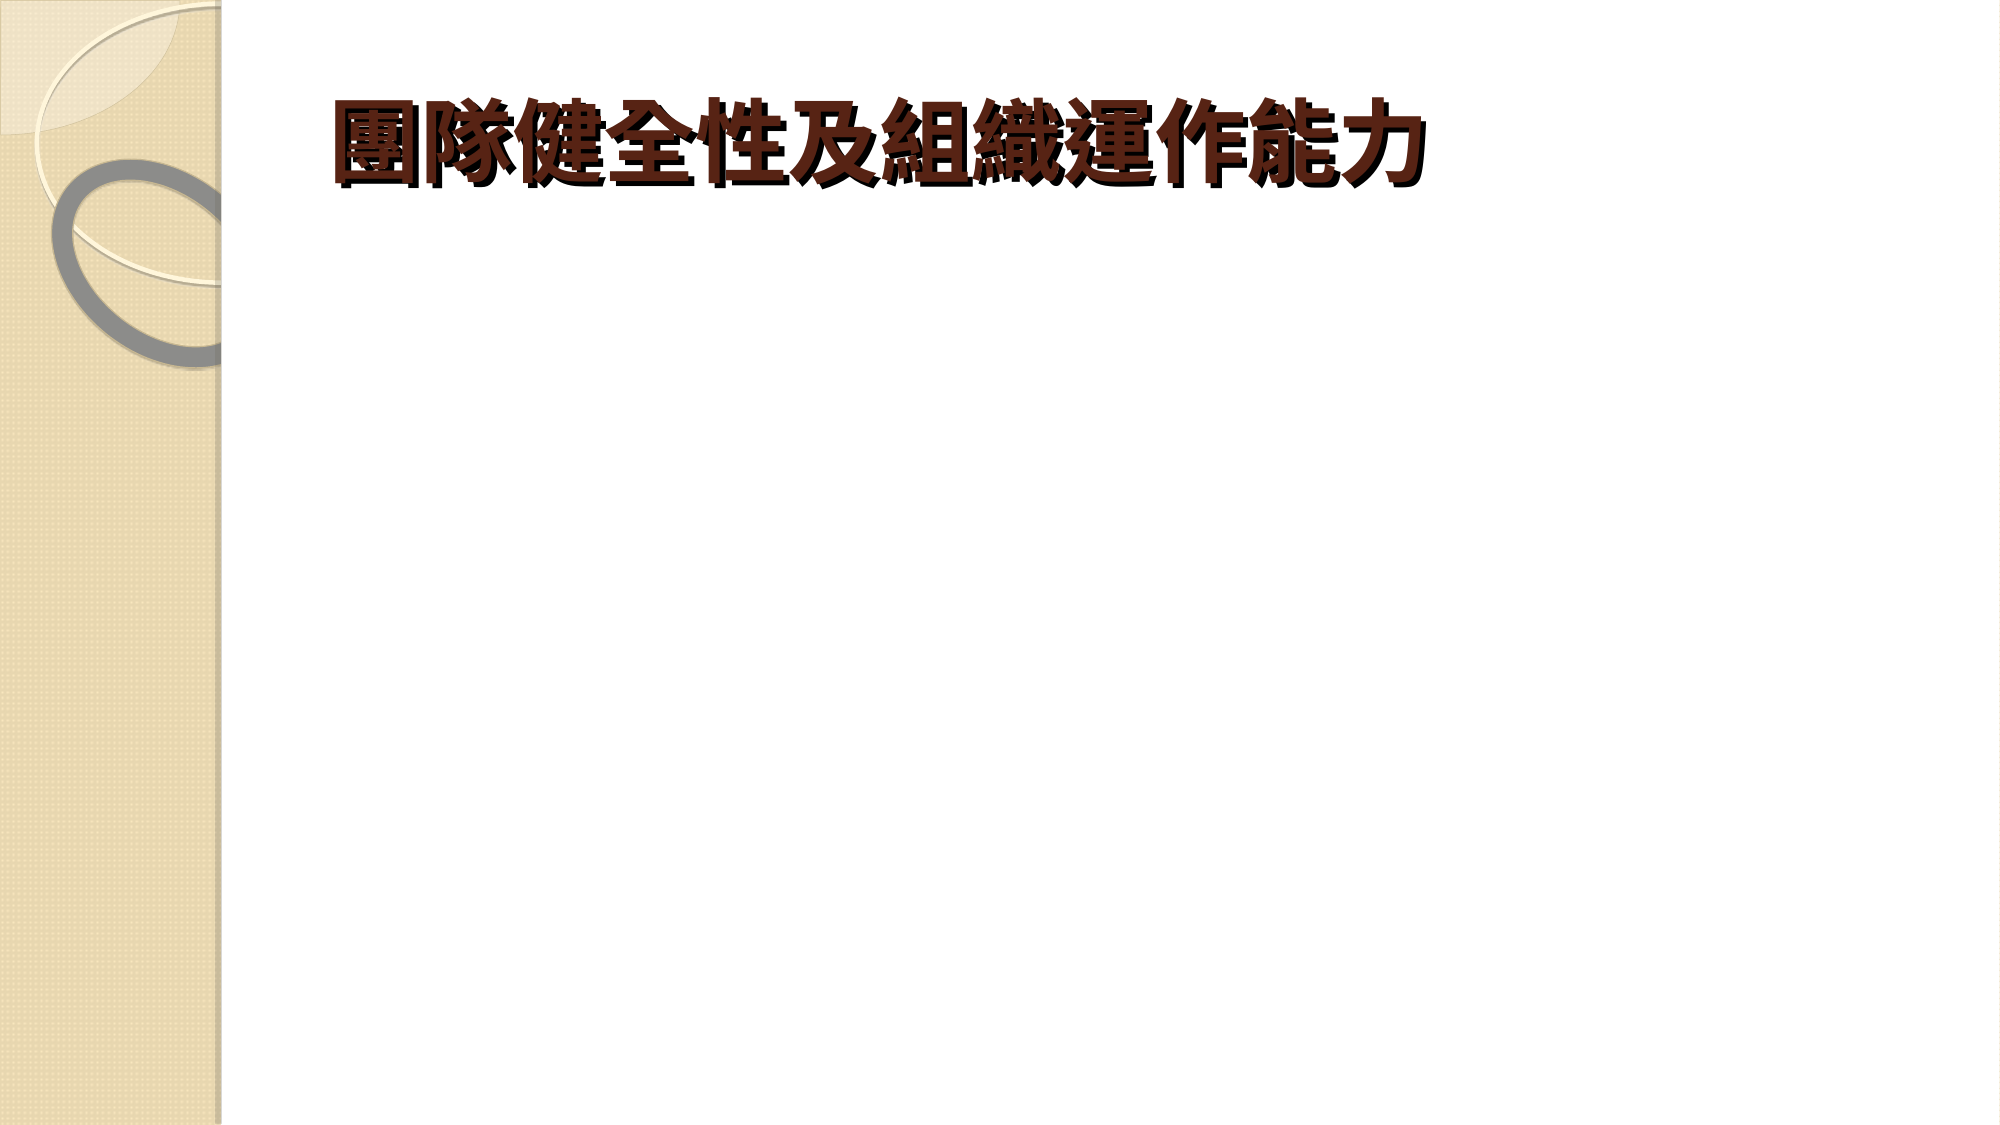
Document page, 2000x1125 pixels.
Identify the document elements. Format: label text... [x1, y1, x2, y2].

title 團隊健全性及組織運作能力 [313, 45, 1954, 233]
